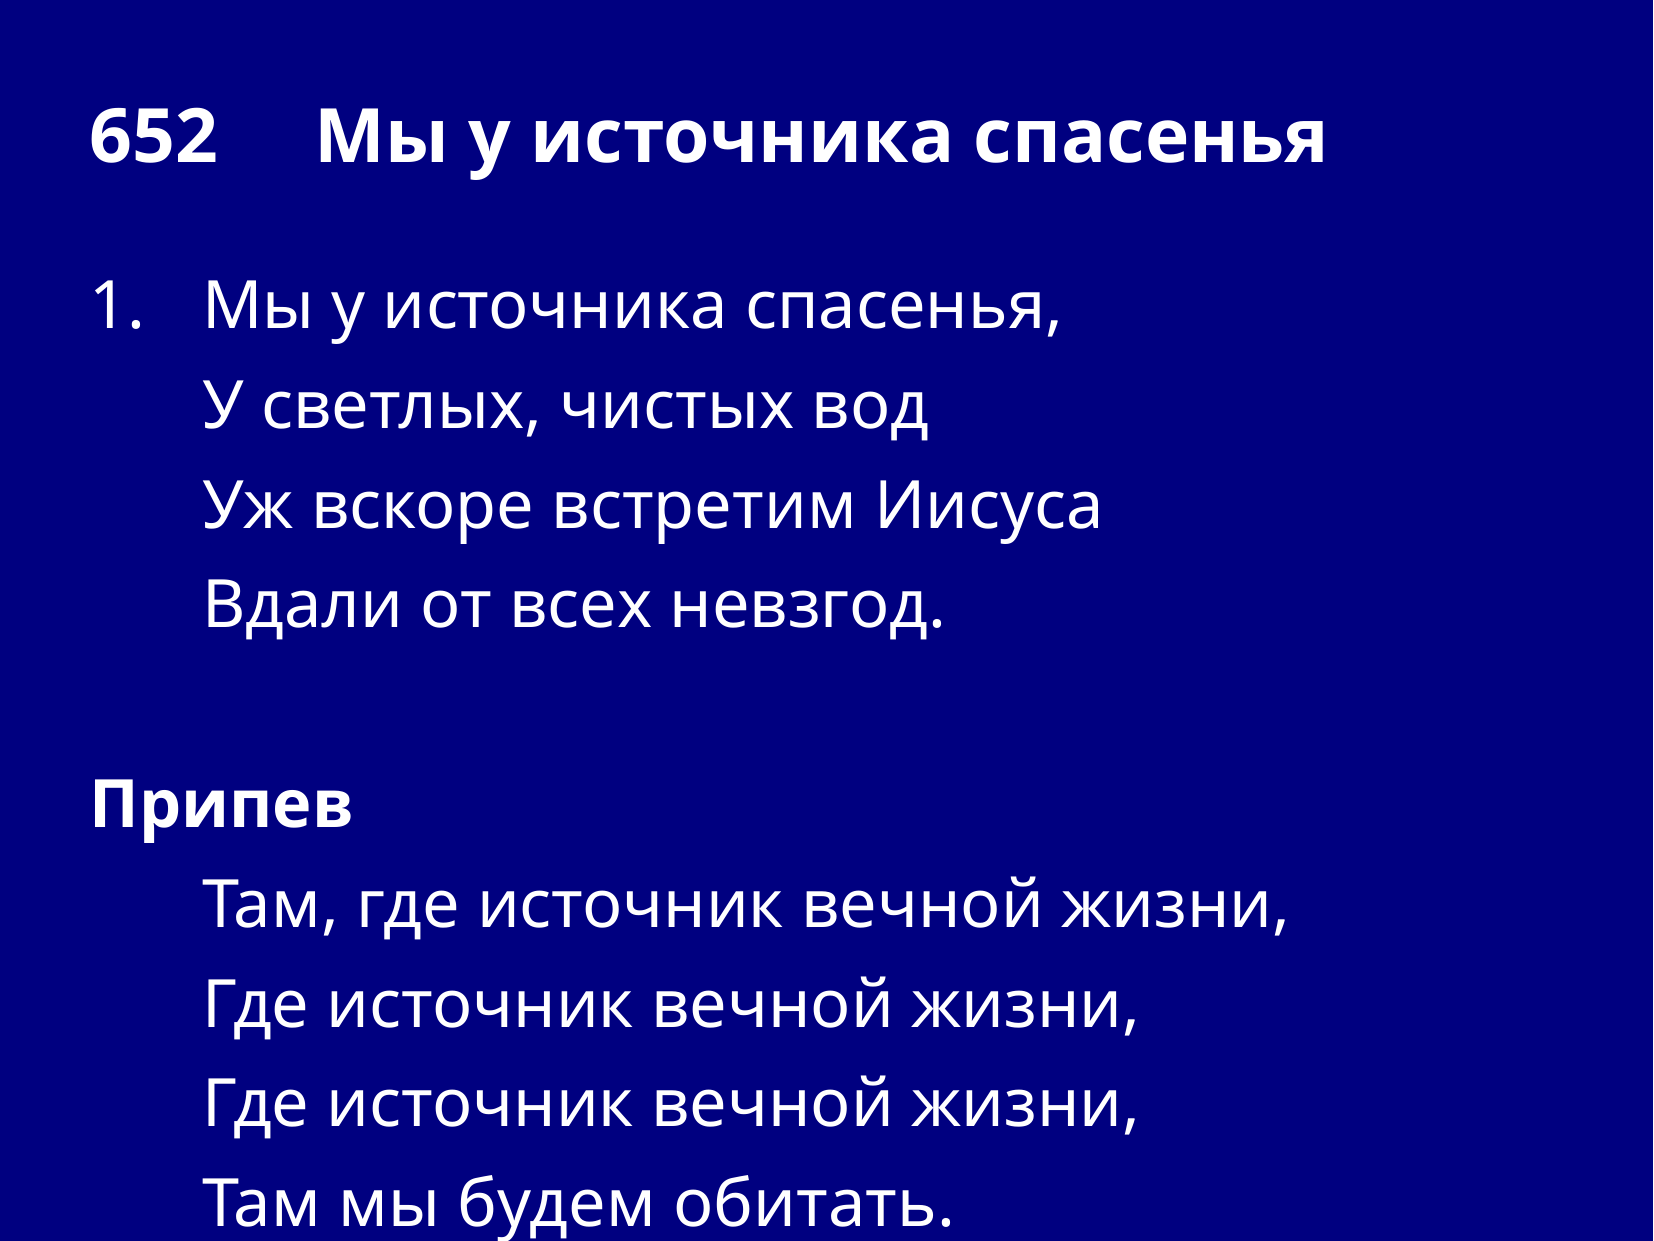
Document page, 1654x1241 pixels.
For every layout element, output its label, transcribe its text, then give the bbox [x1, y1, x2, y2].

text_box 652 Мы у источника спасенья [75, 75, 1576, 188]
text_box 1. Мы у источника спасенья, У светлых, чистых вод Уж вскоре встретим Иисуса Вдали от всех невзгод. Припев Там, где источник вечной жизни, Где источник вечной жизни, Где источник вечной жизни, Там мы будем обитать. [75, 188, 1576, 1163]
